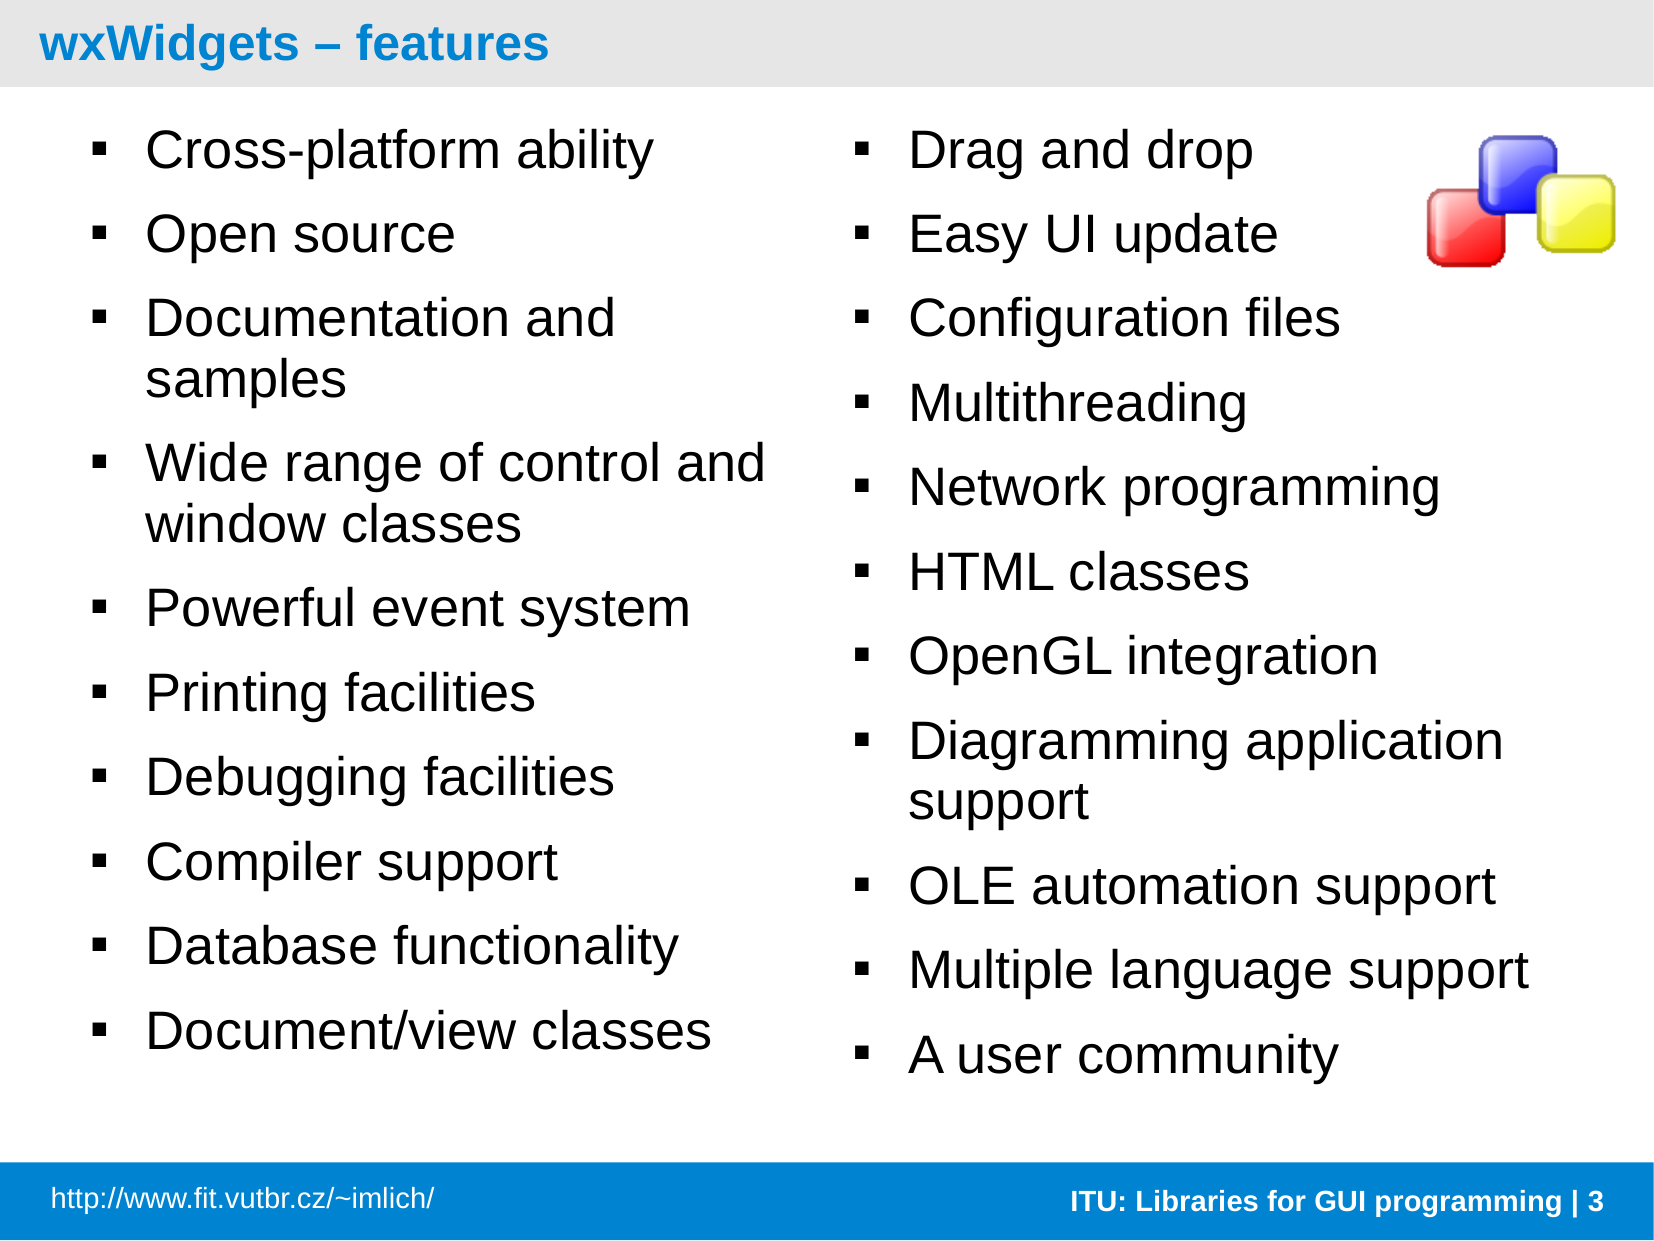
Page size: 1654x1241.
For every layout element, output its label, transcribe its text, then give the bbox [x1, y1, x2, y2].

title wxWidgets – features [39, 5, 1615, 81]
picture [1421, 101, 1622, 302]
list Drag and drop Easy UI update Configuration files Multithreading Network programming HTML classes OpenGL integration Diagramming application support OLE automation support Multiple language support A user community [837, 119, 1564, 1166]
list Cross-platform ability Open source Documentation and samples Wide range of control and window classes Powerful event system Printing facilities Debugging facilities Compiler support Database functionality Document/view classes [75, 119, 802, 1142]
